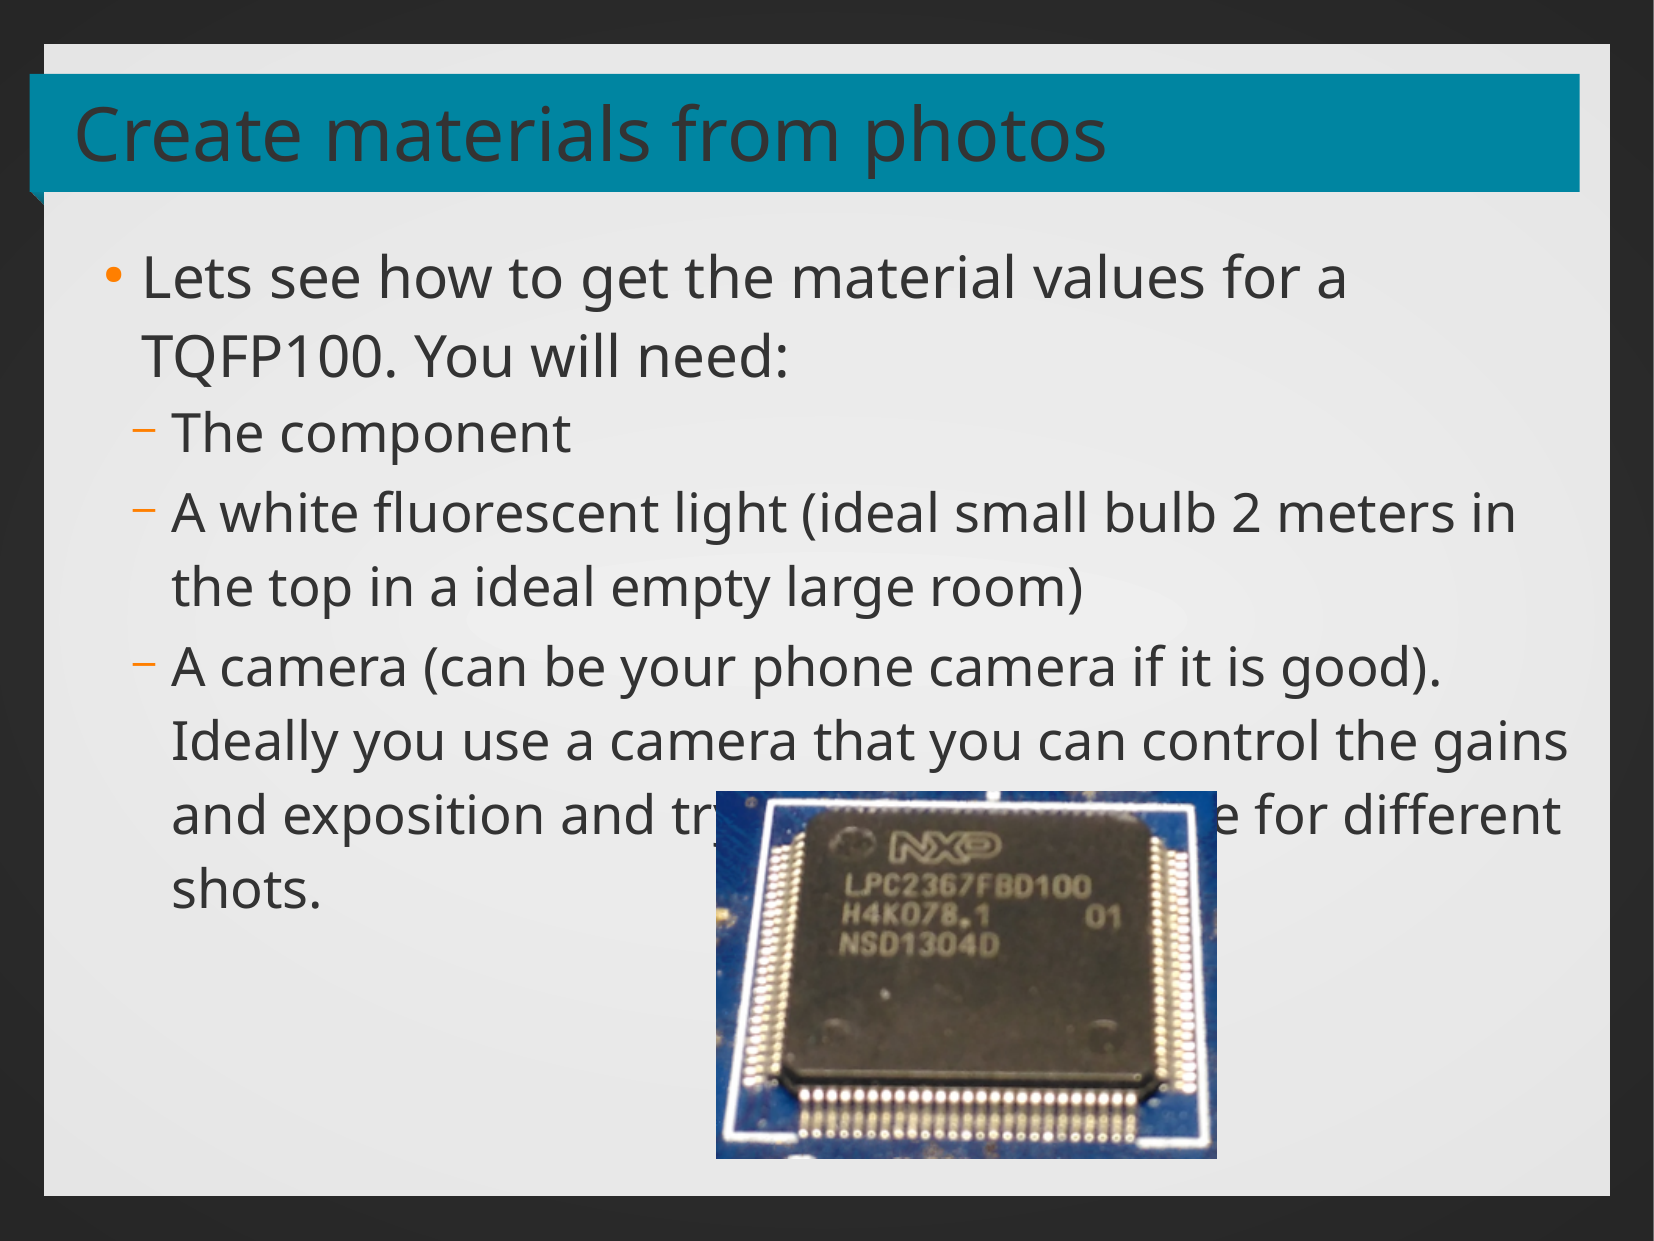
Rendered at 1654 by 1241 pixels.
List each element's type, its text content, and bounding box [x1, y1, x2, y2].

picture [716, 791, 1217, 1159]
list Lets see how to get the material values for a TQFP100. You will need: The component A white fluorescent light (ideal small bulb 2 meters in the top in a ideal empty large room) A camera (can be your phone camera if it is good). Ideally you use a camera that you can control the gains and exposition and try to keep it the same for different shots. [73, 236, 1580, 1167]
title Create materials from photos [73, 73, 1565, 192]
